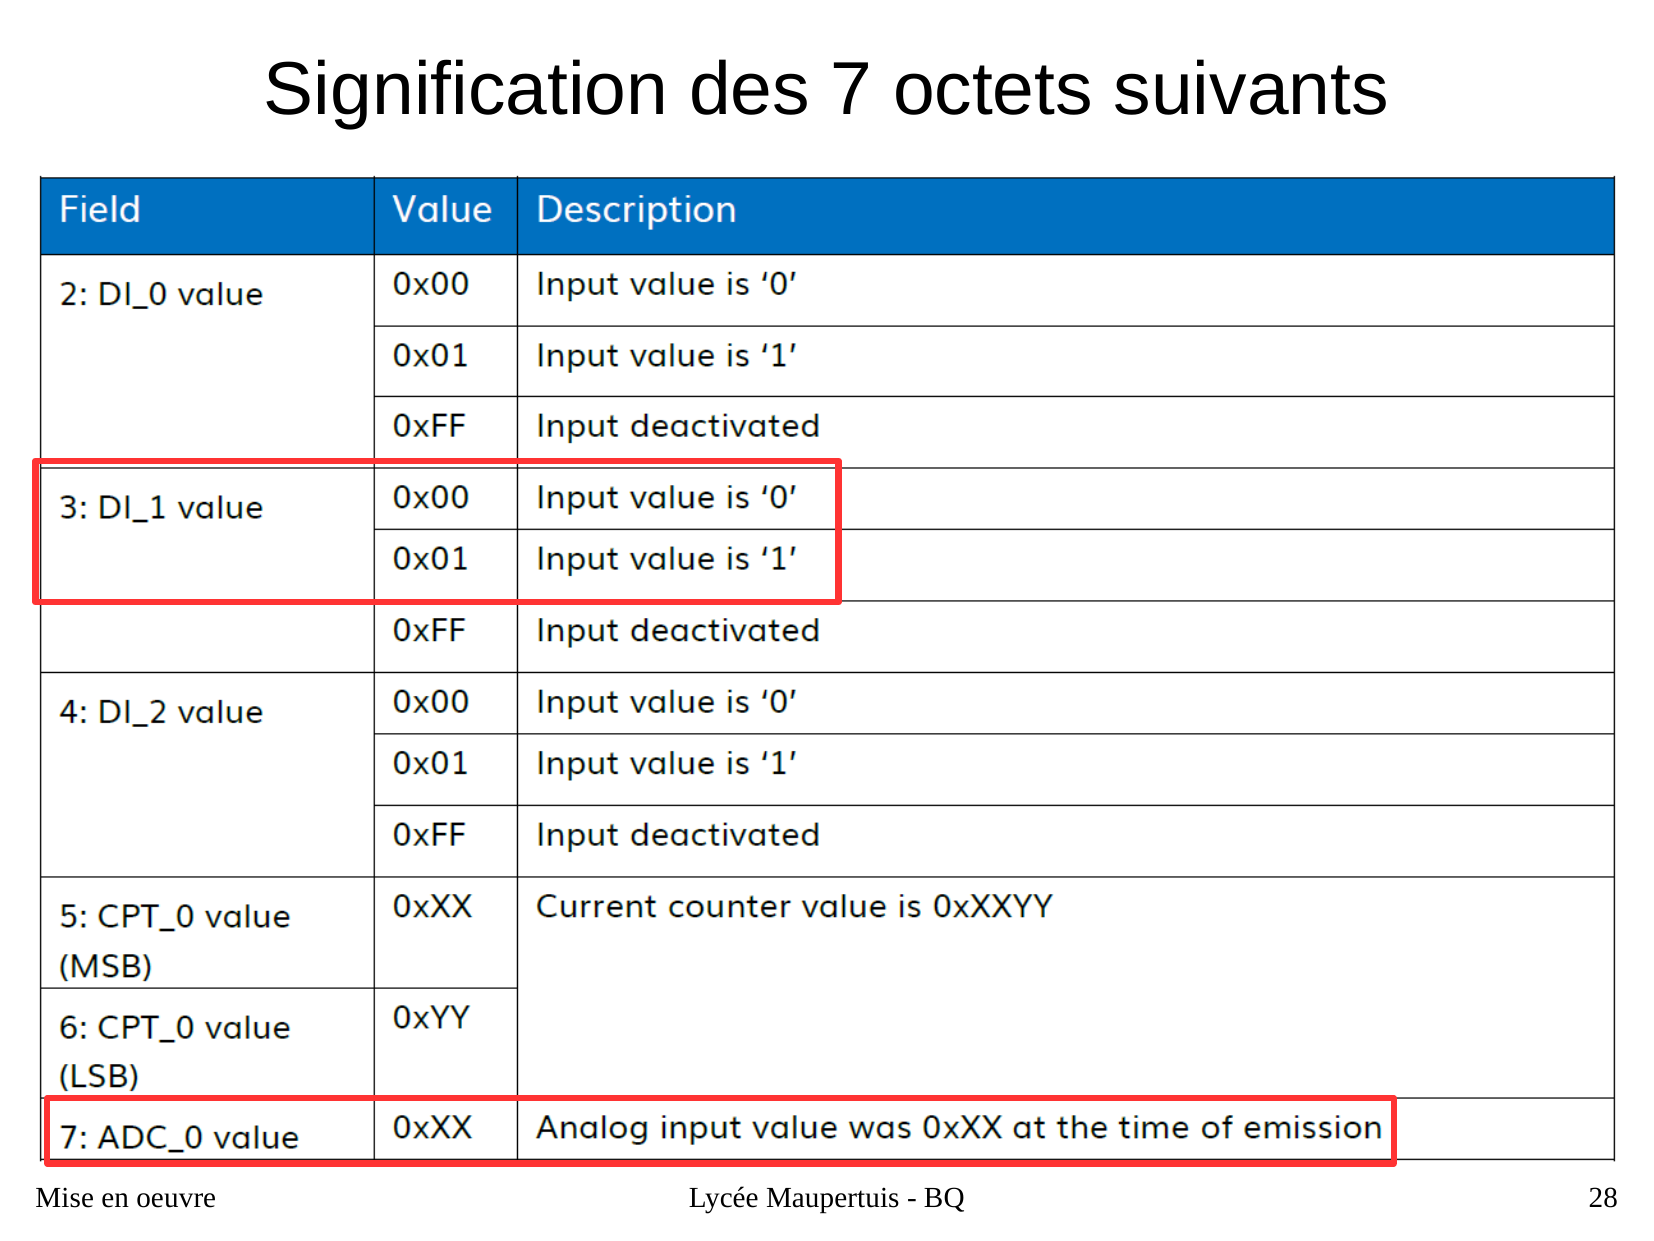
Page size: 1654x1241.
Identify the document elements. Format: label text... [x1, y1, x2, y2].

title Signification des 7 octets suivants [35, 35, 1619, 142]
picture [39, 464, 835, 599]
picture [50, 1101, 1391, 1160]
picture [35, 171, 1619, 1164]
